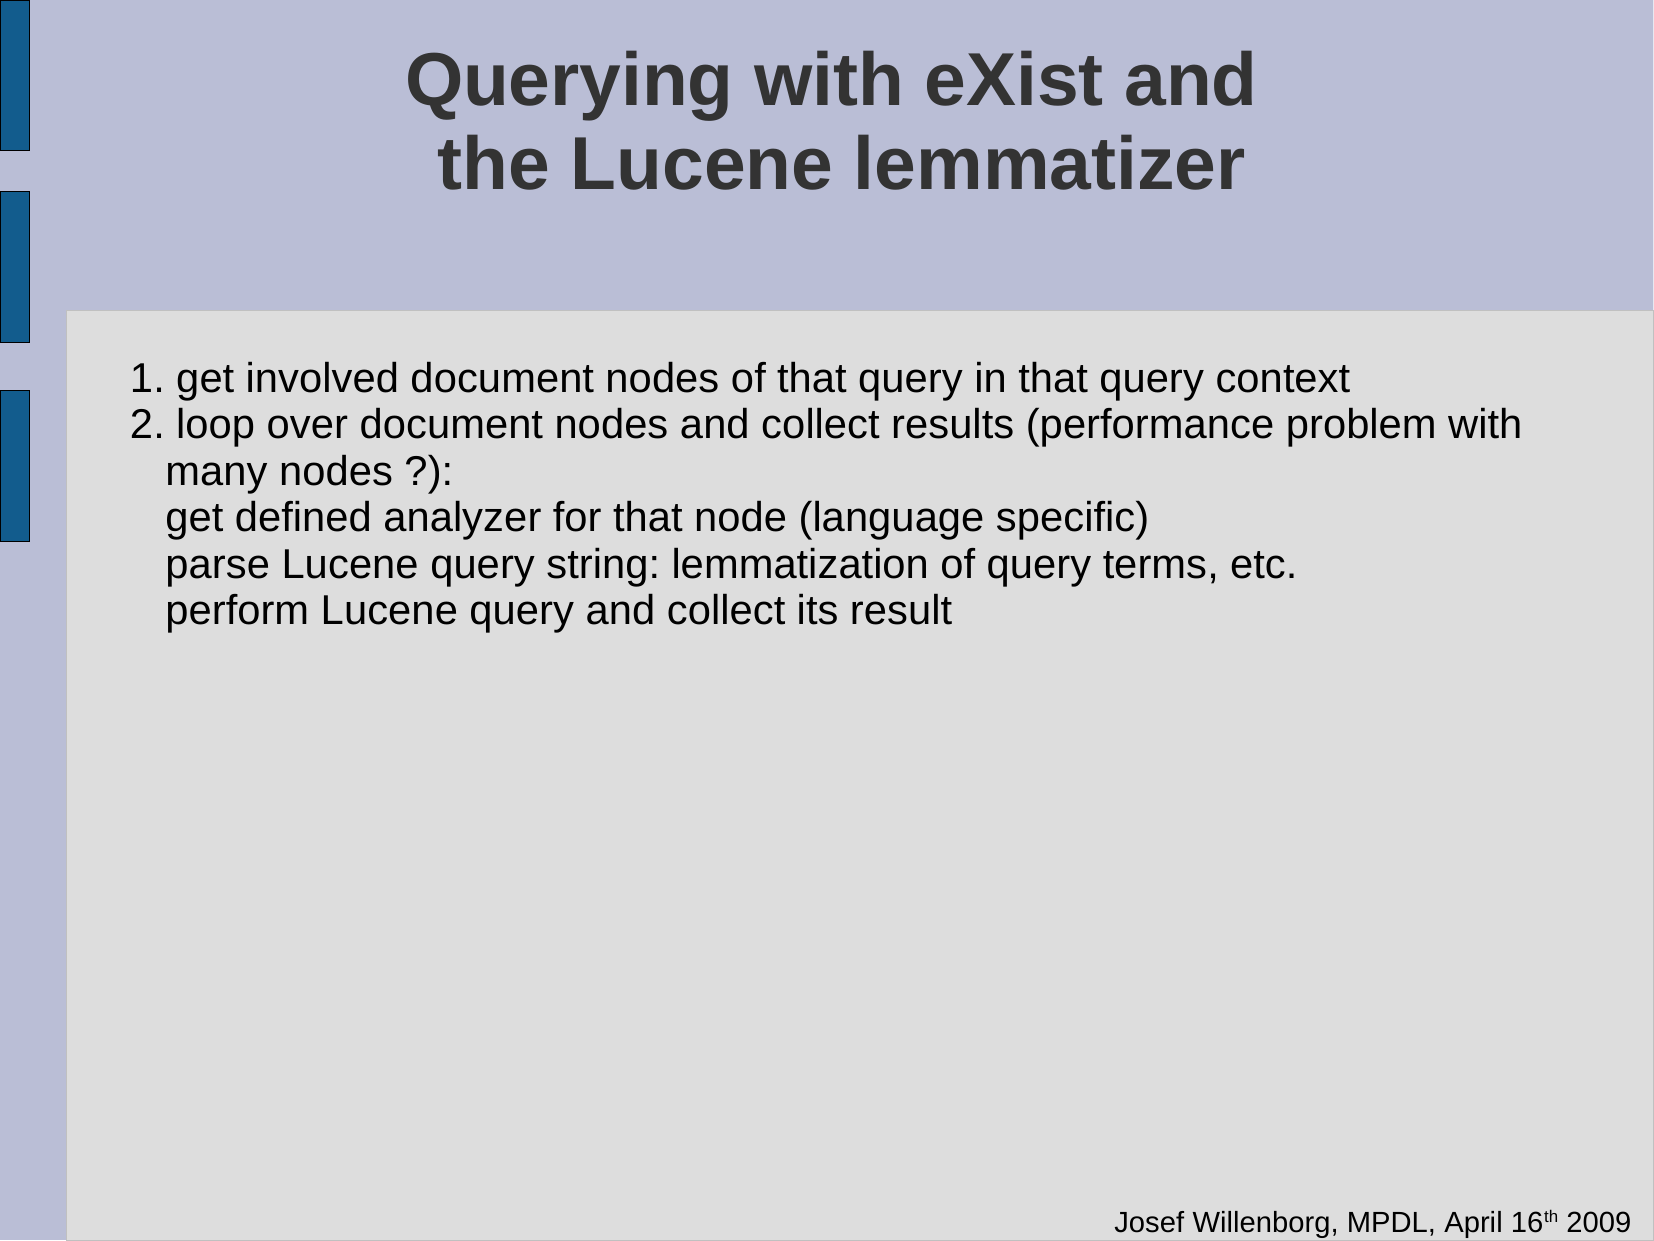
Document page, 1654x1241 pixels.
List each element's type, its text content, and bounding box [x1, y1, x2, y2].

text_box 1. get involved document nodes of that query in that query context 2. loop over document nodes and collect results (performance problem with many nodes ?): get defined analyzer for that node (language specific) parse Lucene query string: lemmatization of query terms, etc. perform Lucene query and collect its result [59, 166, 1625, 952]
title Querying with eXist and the Lucene lemmatizer [136, 17, 1549, 166]
